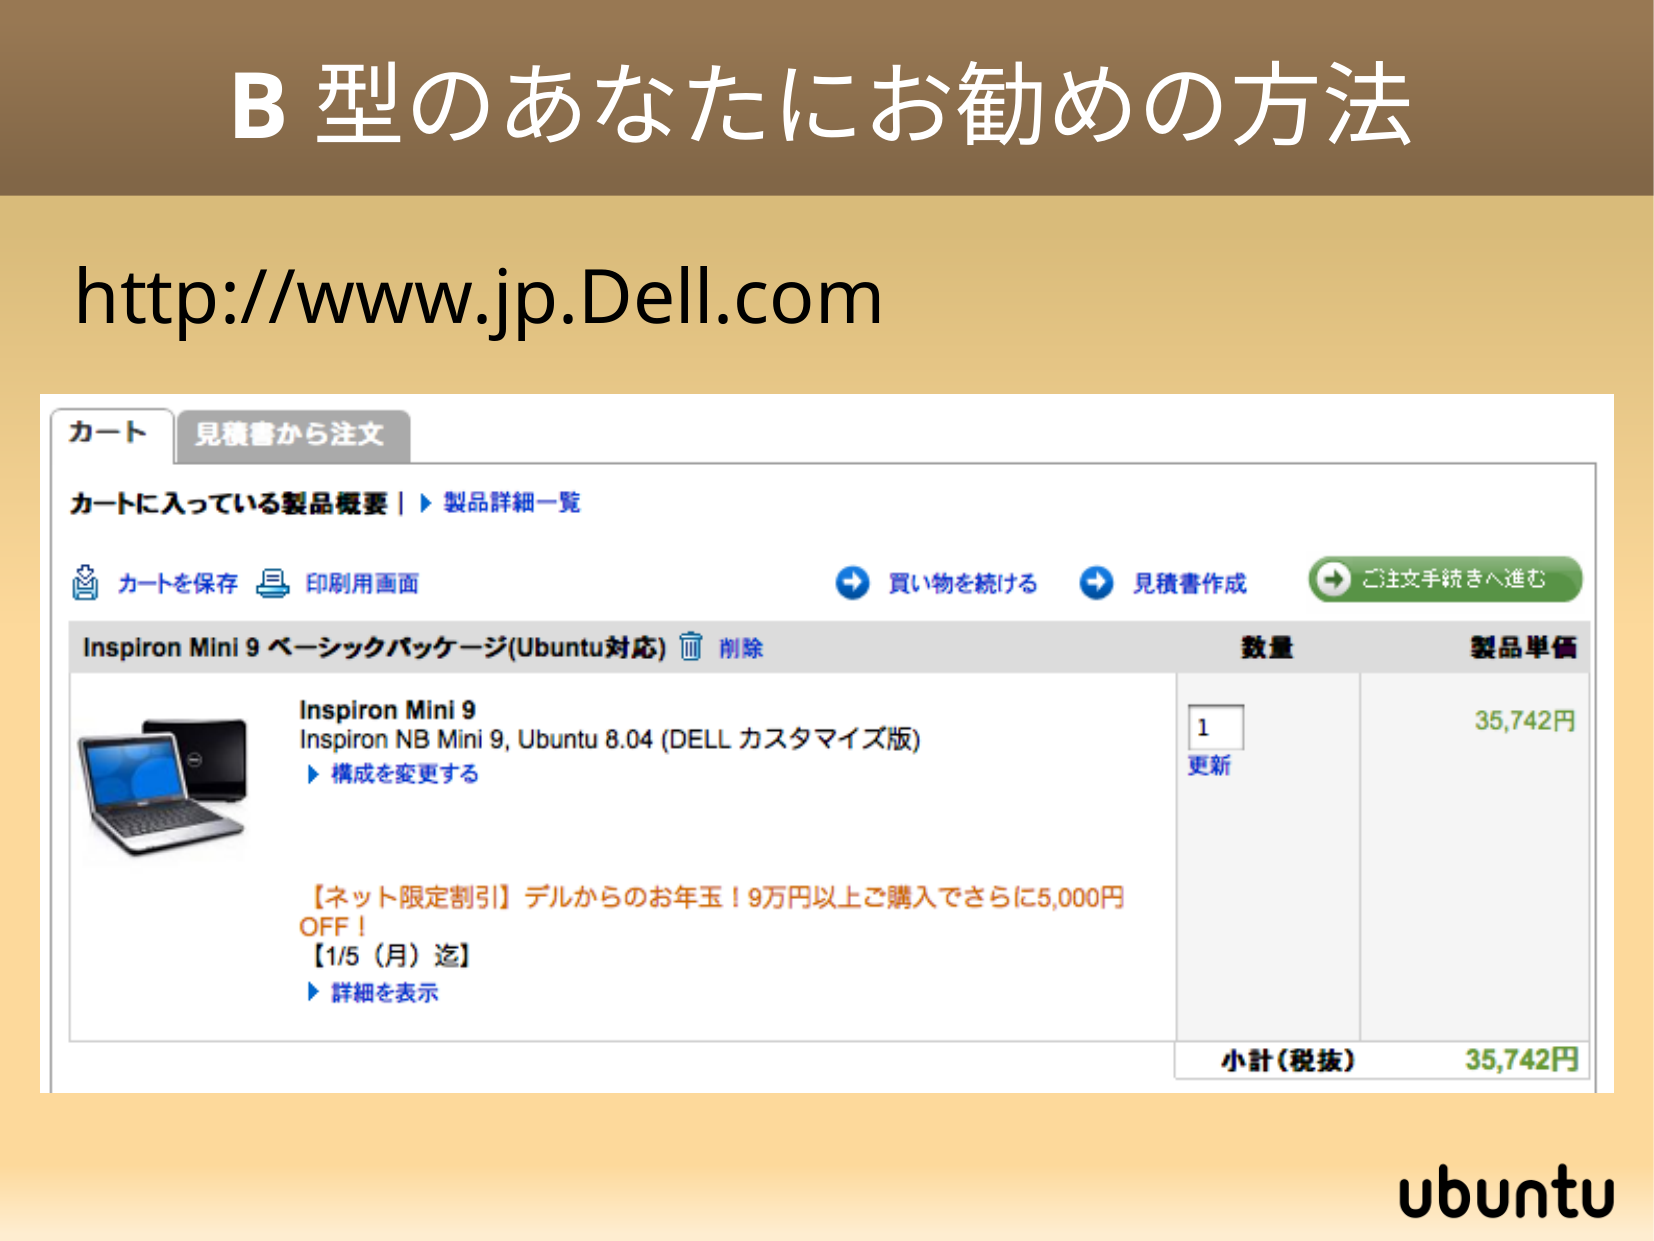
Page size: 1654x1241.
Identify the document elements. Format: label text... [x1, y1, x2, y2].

text_box http://www.jp.Dell.com [59, 236, 941, 327]
title B型のあなたにお勧めの方法 [76, 7, 1565, 200]
picture [0, 0, 1654, 1241]
